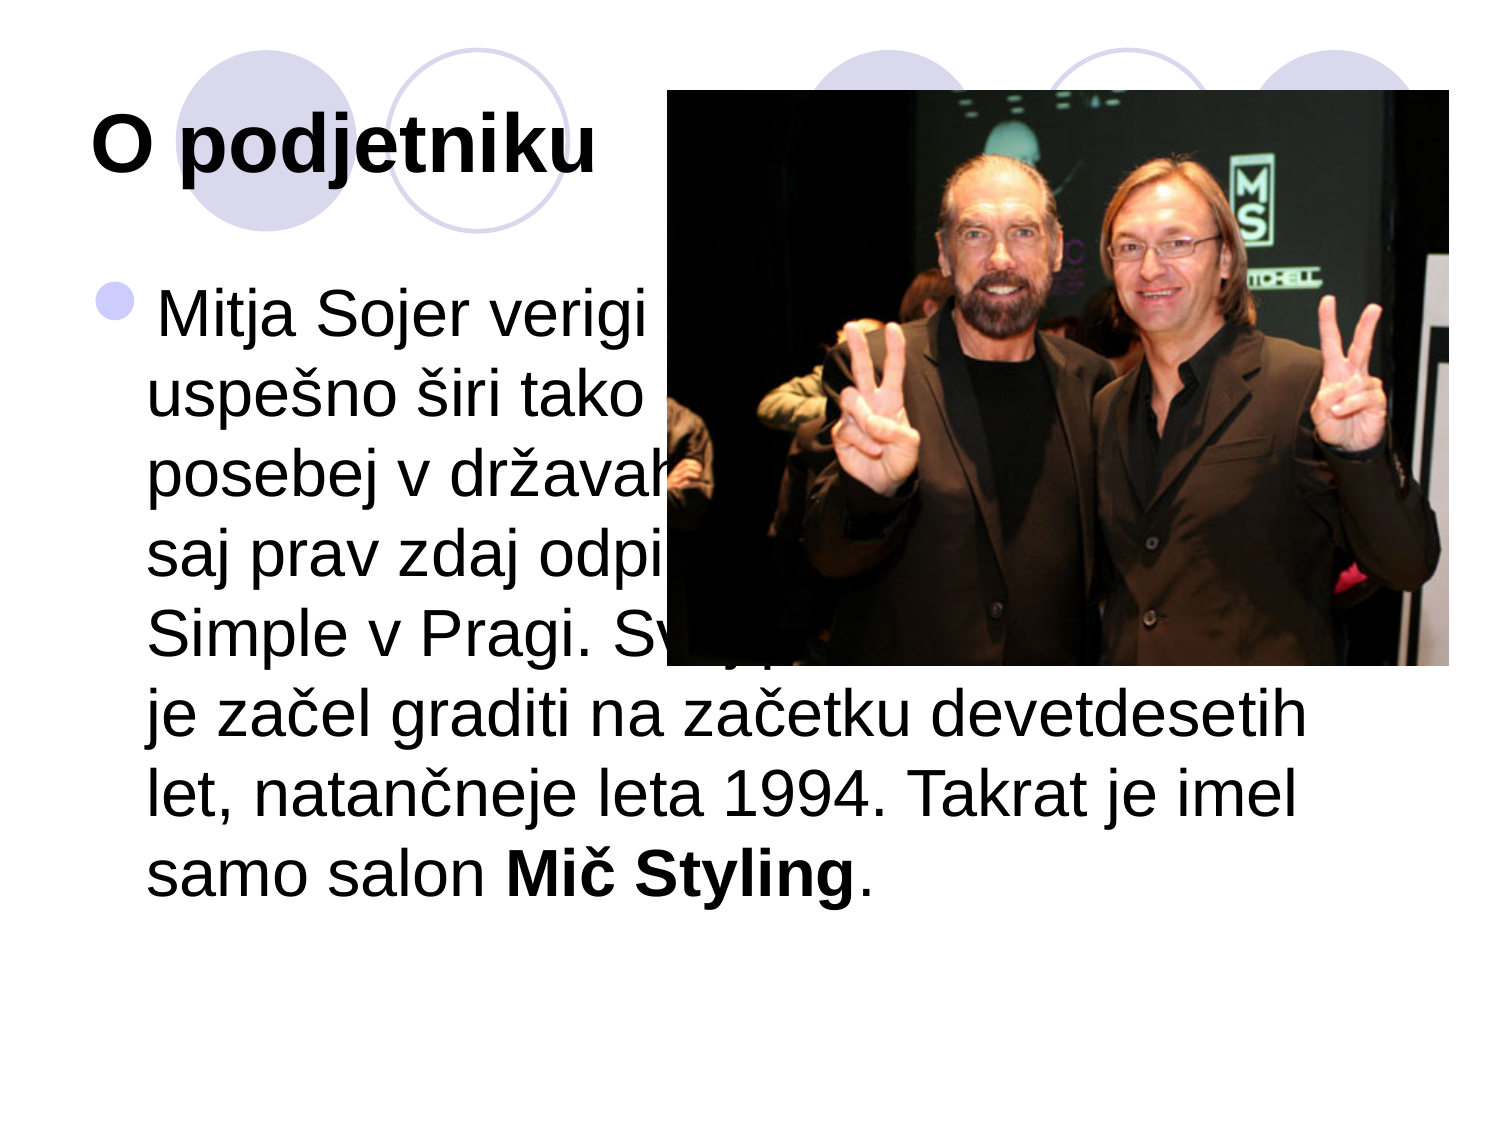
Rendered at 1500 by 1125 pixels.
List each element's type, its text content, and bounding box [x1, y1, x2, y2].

title O podjetniku [75, 45, 1425, 233]
list Mitja Sojer verigi Mič Styling in Simple uspešno širi tako doma kot tudi v tujini (še posebej v državah nekdanje Jugoslavije), saj prav zdaj odpira prvi franšizni salon Simple v Pragi. Svoj prvi franšizni sistem je začel graditi na začetku devetdesetih let, natančneje leta 1994. Takrat je imel samo salon Mič Styling. [75, 262, 1425, 1006]
picture [667, 90, 1449, 666]
